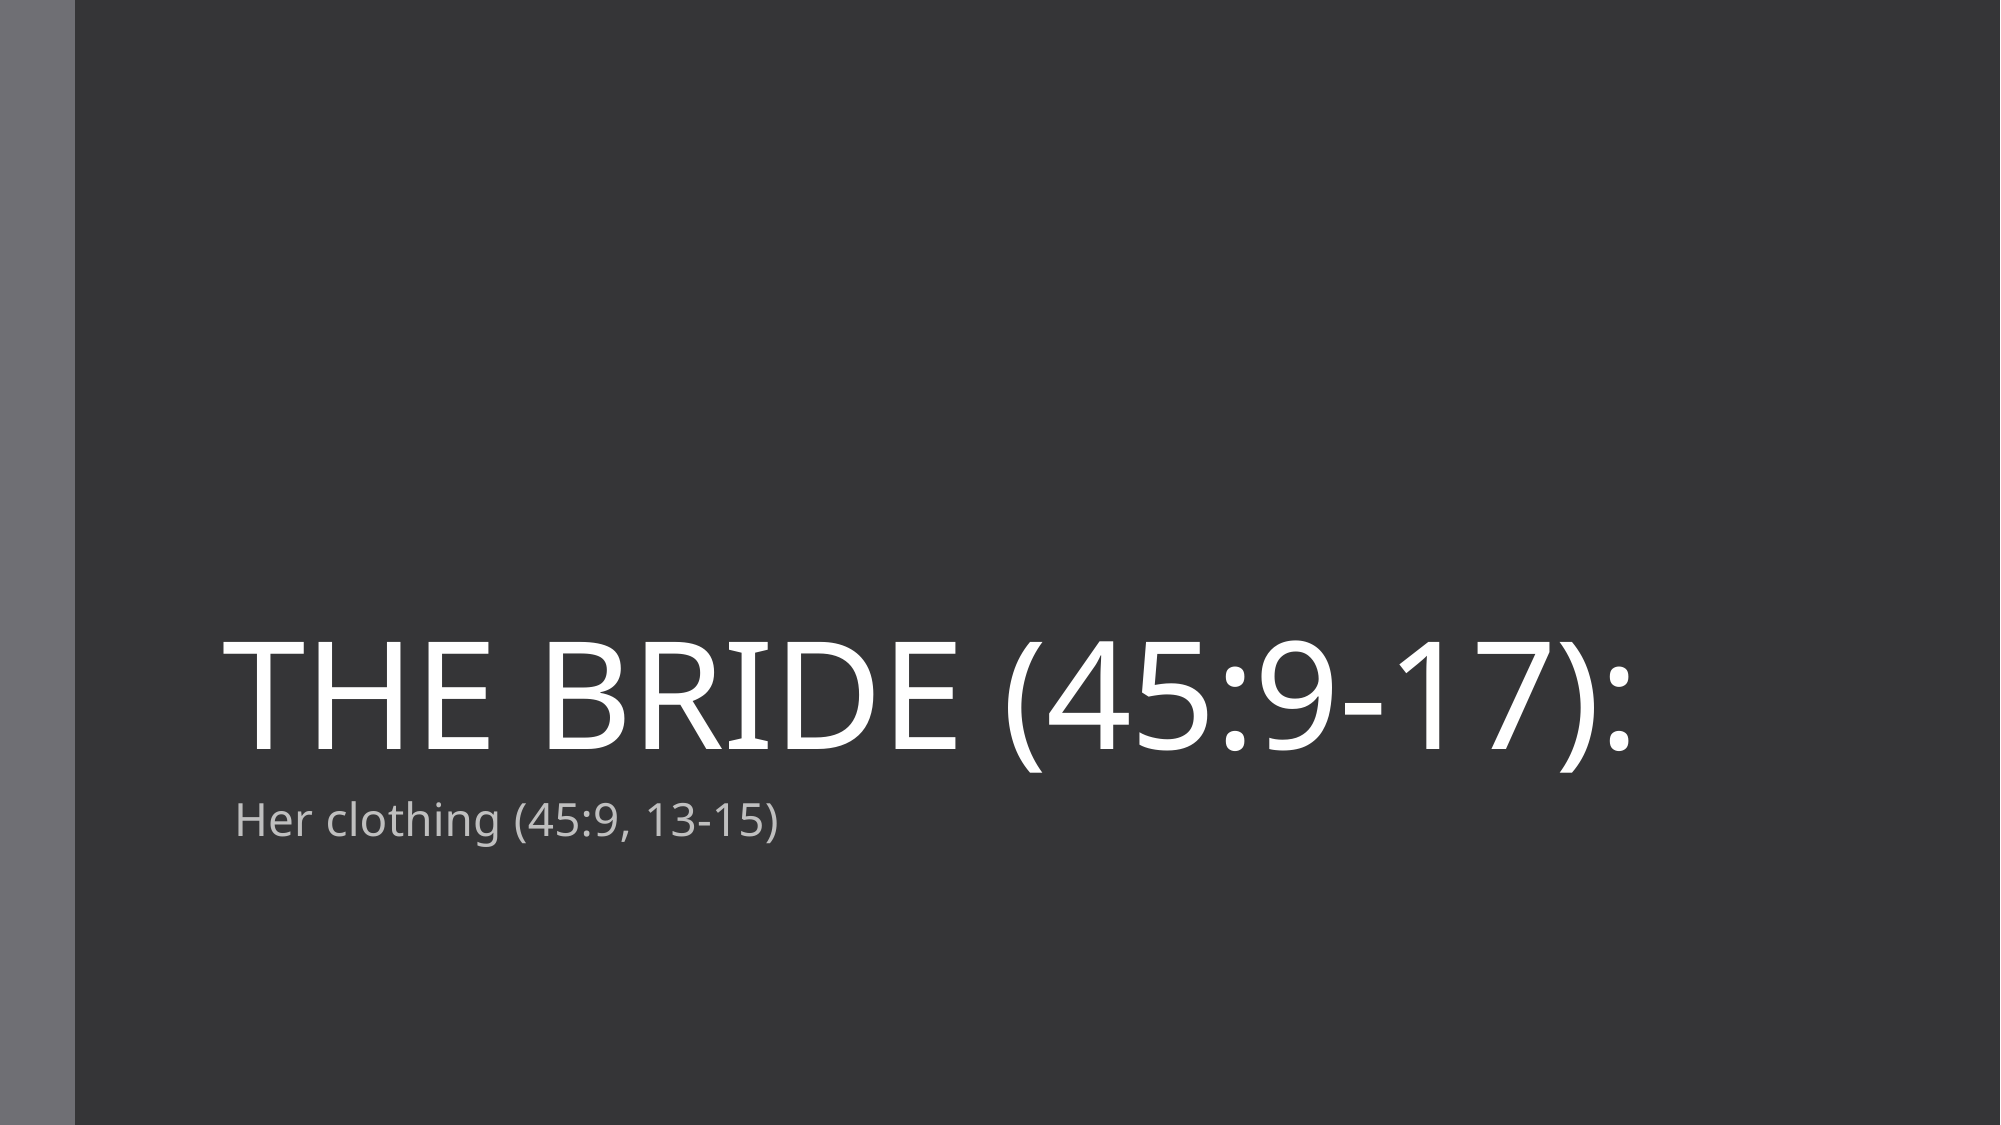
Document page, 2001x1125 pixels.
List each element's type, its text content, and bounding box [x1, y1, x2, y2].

title THE BRIDE (45:9-17): [206, 124, 1752, 787]
subtitle Her clothing (45:9, 13-15) [206, 787, 1752, 1066]
